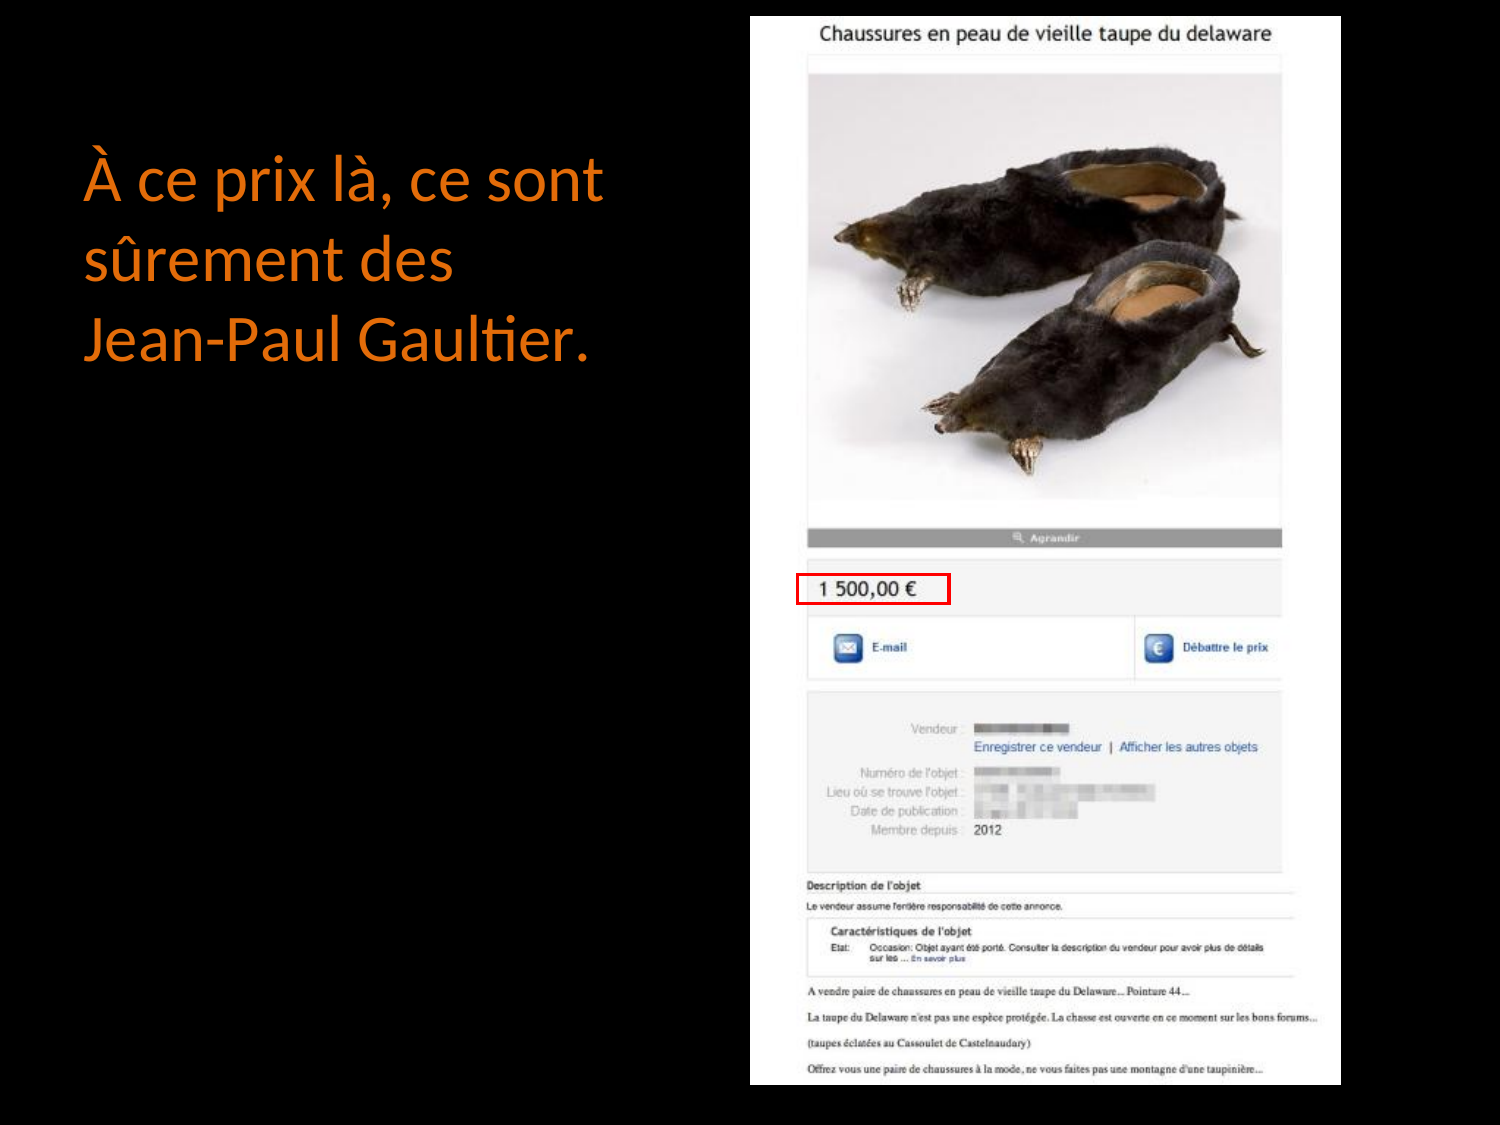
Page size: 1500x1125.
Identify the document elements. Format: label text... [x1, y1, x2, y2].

text_box À ce prix là, ce sont sûrement des Jean-Paul Gaultier. [69, 127, 626, 455]
picture [750, 16, 1341, 1085]
